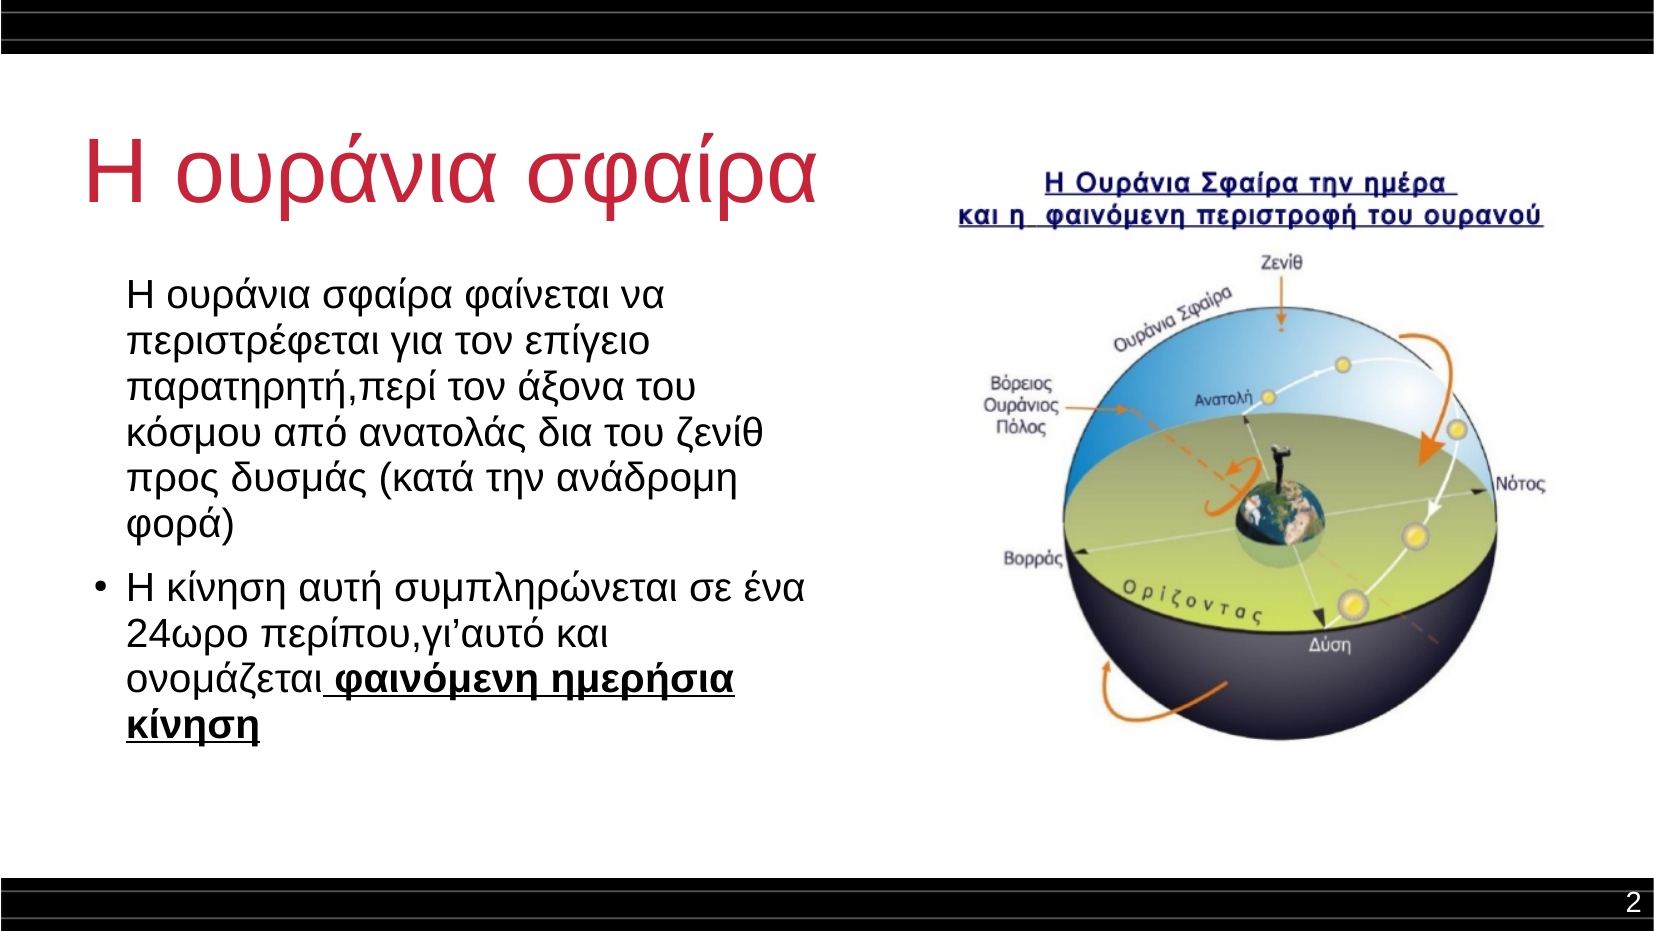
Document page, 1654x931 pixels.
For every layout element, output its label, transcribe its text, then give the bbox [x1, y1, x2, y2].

title Η ουράνια σφαίρα [82, 92, 1571, 249]
picture [1, 0, 1654, 54]
list Η ουράνια σφαίρα φαίνεται να περιστρέφεται για τον επίγειο παρατηρητή,περί τον άξονα του κόσμου από ανατολάς δια του ζενίθ προς δυσμάς (κατά την ανάδρομη φορά) Η κίνηση αυτή συμπληρώνεται σε ένα 24ωρο περίπου,γι’αυτό και ονομάζεται φαινόμενη ημερήσια κίνηση [82, 271, 809, 758]
picture [852, 149, 1651, 749]
picture [1, 878, 1654, 931]
